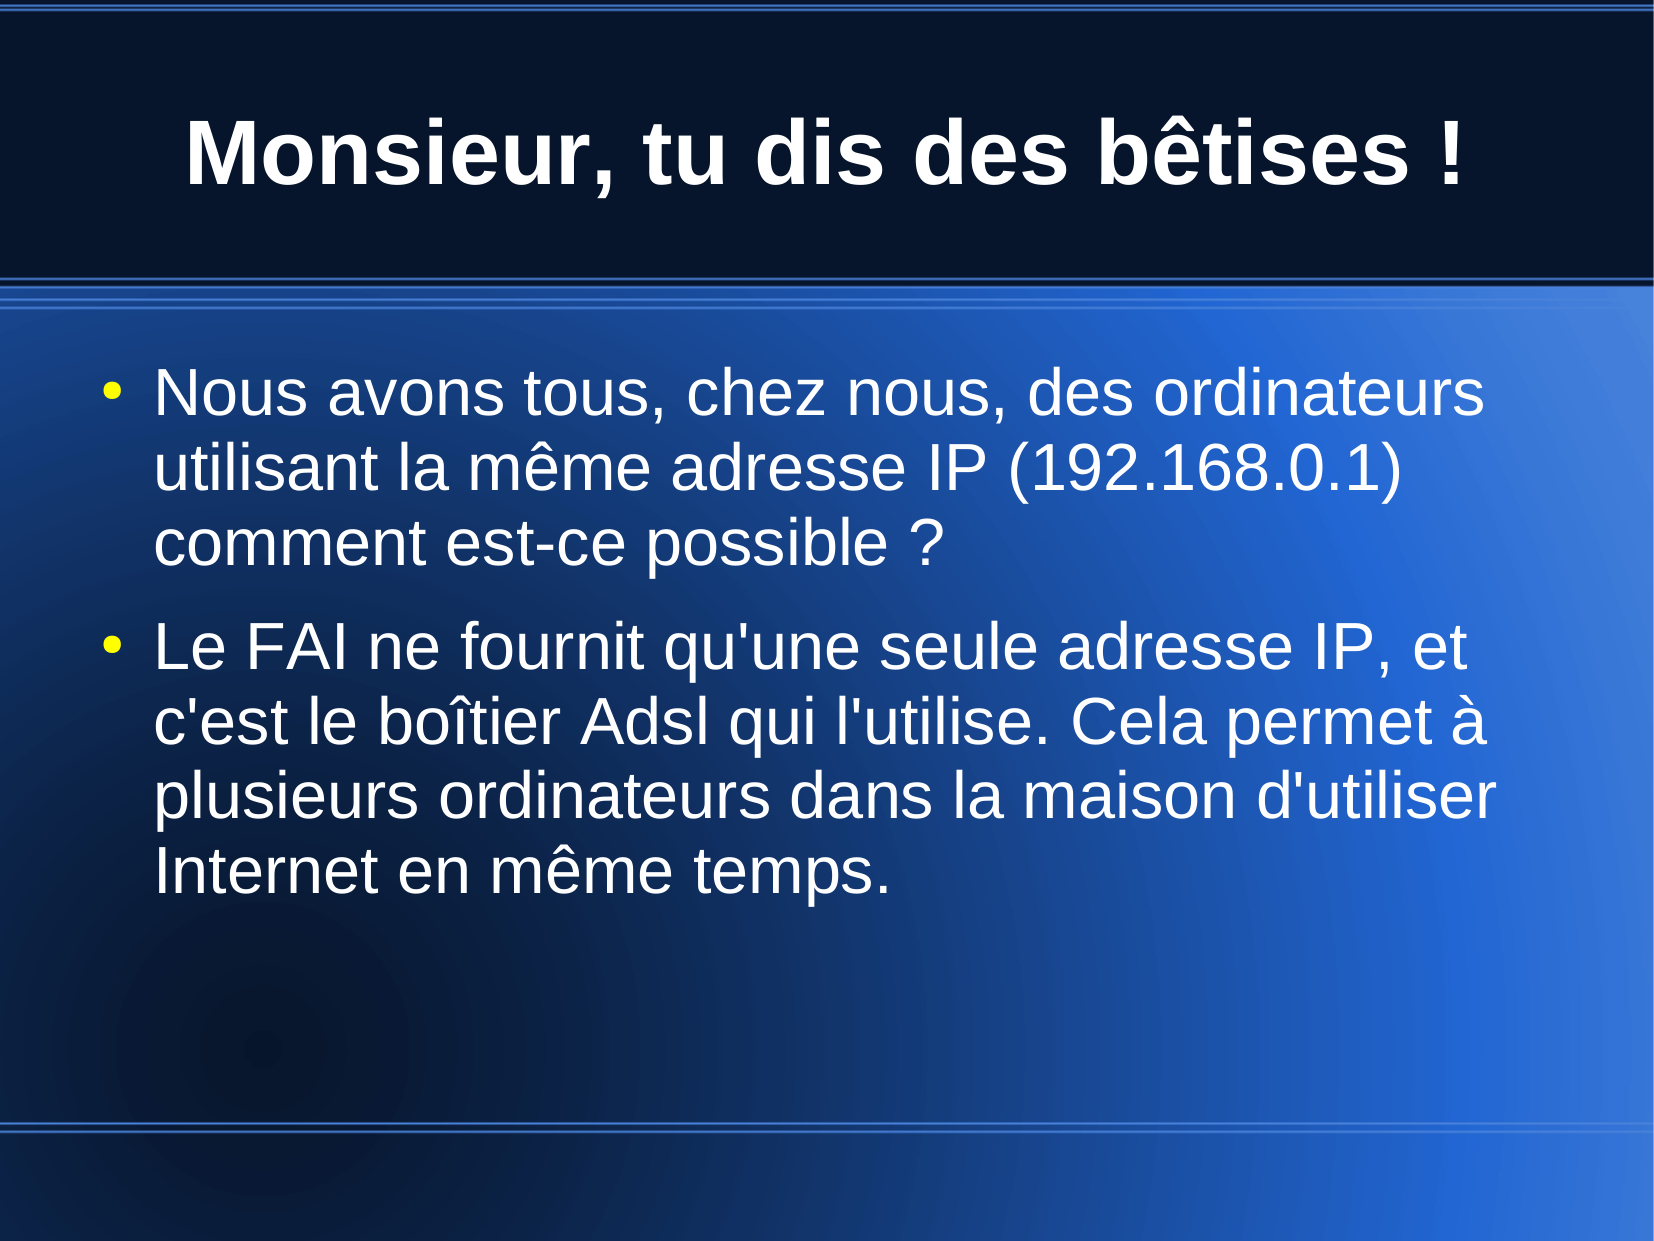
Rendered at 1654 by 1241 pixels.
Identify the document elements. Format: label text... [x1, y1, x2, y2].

picture [0, 0, 1654, 1241]
list Nous avons tous, chez nous, des ordinateurs utilisant la même adresse IP (192.168.0.1) comment est-ce possible ? Le FAI ne fournit qu'une seule adresse IP, et c'est le boîtier Adsl qui l'utilise. Cela permet à plusieurs ordinateurs dans la maison d'utiliser Internet en même temps. [82, 355, 1571, 1174]
title Monsieur, tu dis des bêtises ! [82, 49, 1571, 257]
